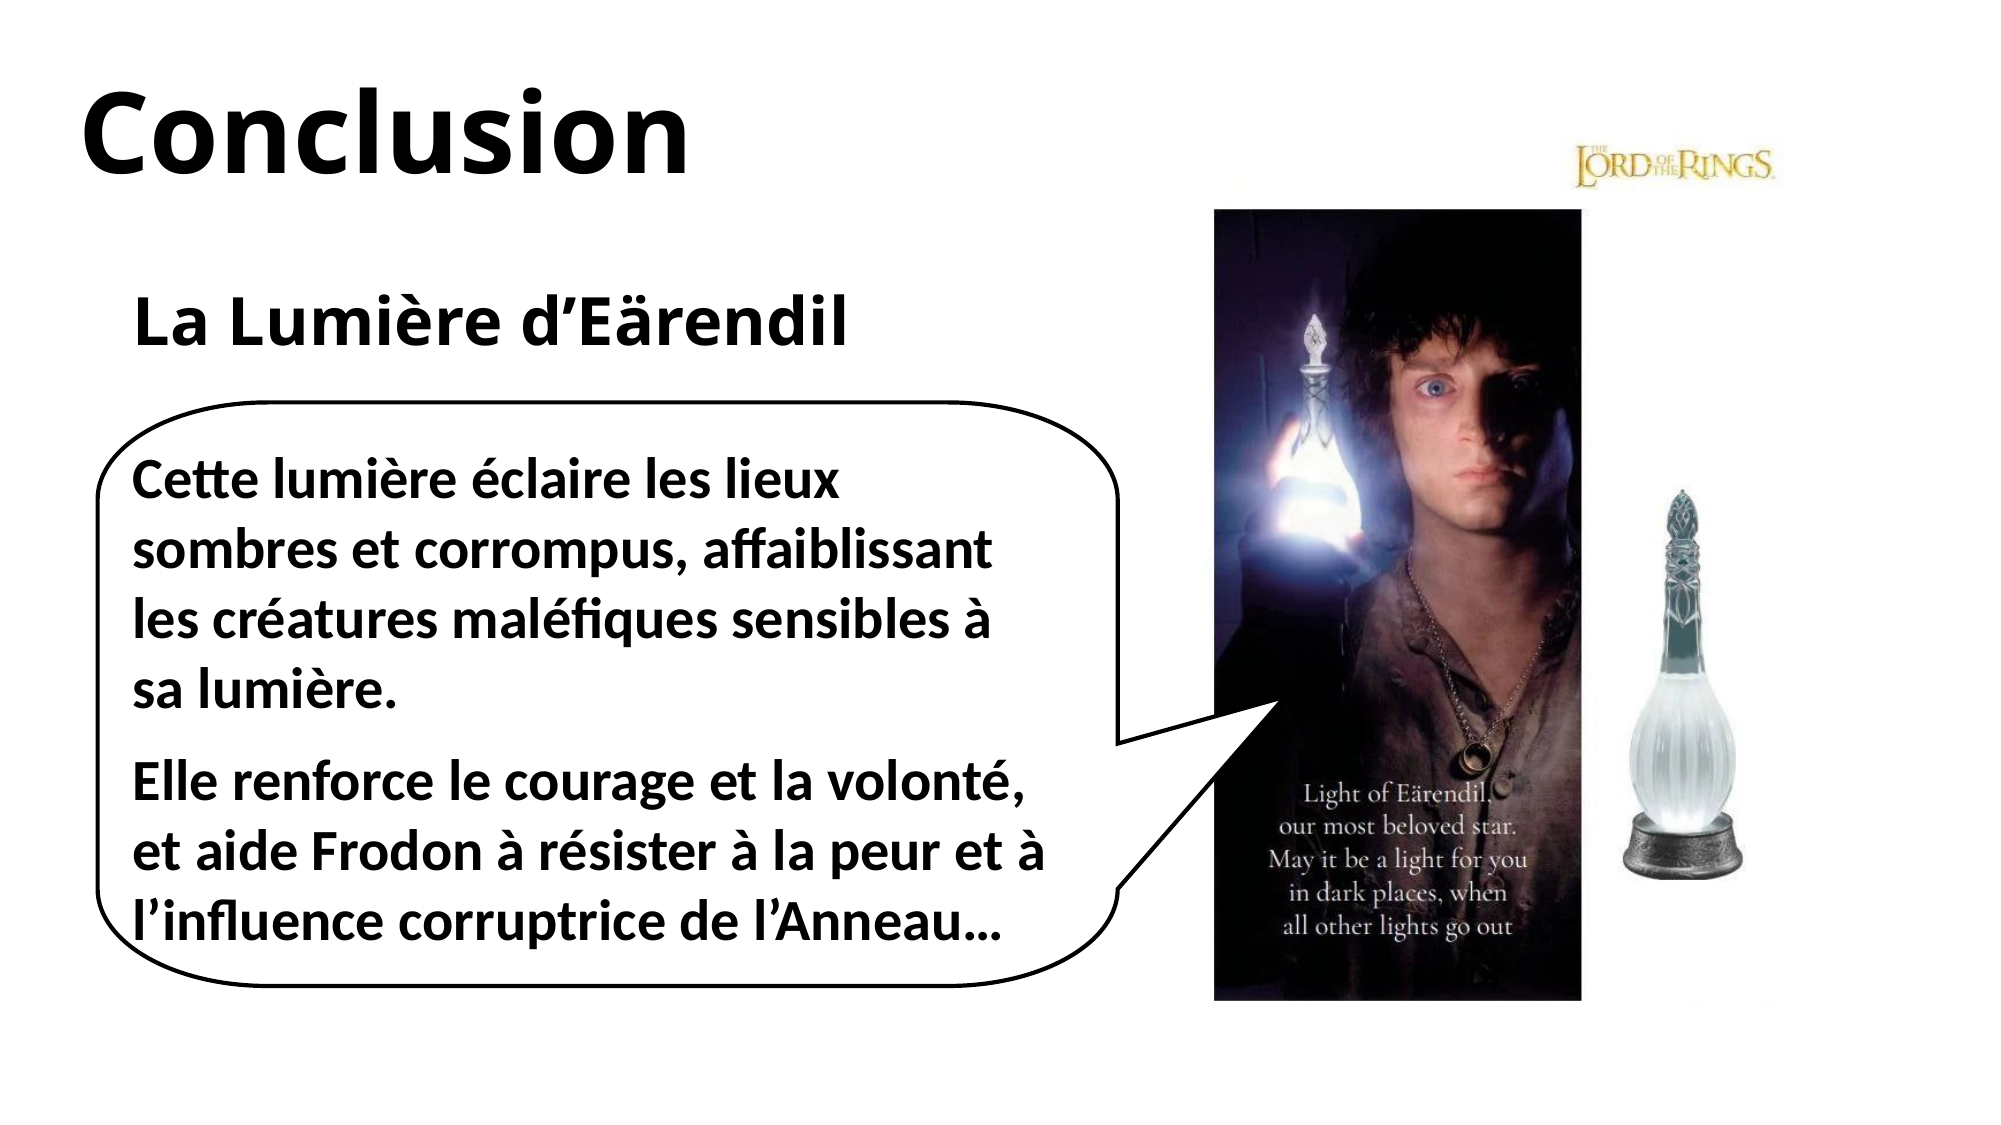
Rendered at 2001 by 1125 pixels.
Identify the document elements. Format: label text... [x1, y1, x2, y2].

picture [1175, 206, 1828, 1009]
text_box Conclusion [63, 53, 1966, 206]
text_box La Lumière d’Eärendil [117, 271, 1118, 367]
text_box [97, 454, 117, 934]
text_box Cette lumière éclaire les lieux sombres et corrompus, affaiblissant les créatures maléfiques sensibles à sa lumière. Elle renforce le courage et la volonté, et aide Frodon à résister à la peur et à l’influence corruptrice de l’Anneau… [117, 432, 1070, 966]
text_box [164, 966, 1052, 986]
text_box [145, 402, 1286, 957]
